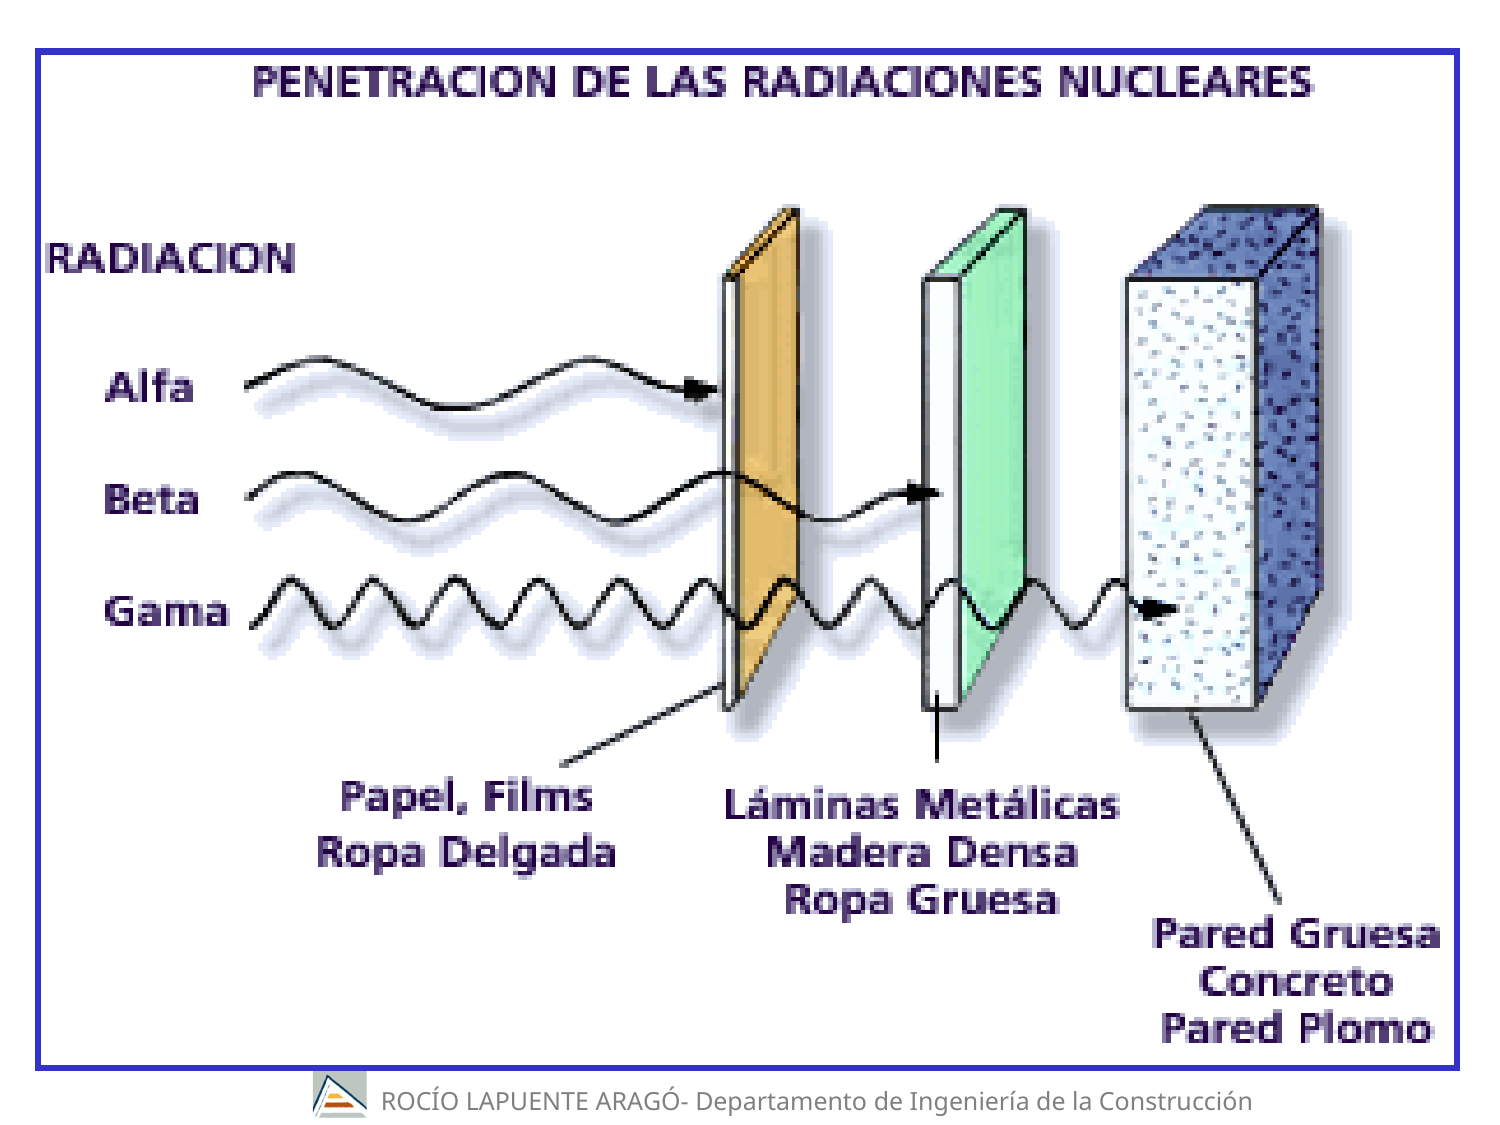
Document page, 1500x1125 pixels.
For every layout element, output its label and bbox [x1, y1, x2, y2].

picture [41, 54, 1454, 1065]
